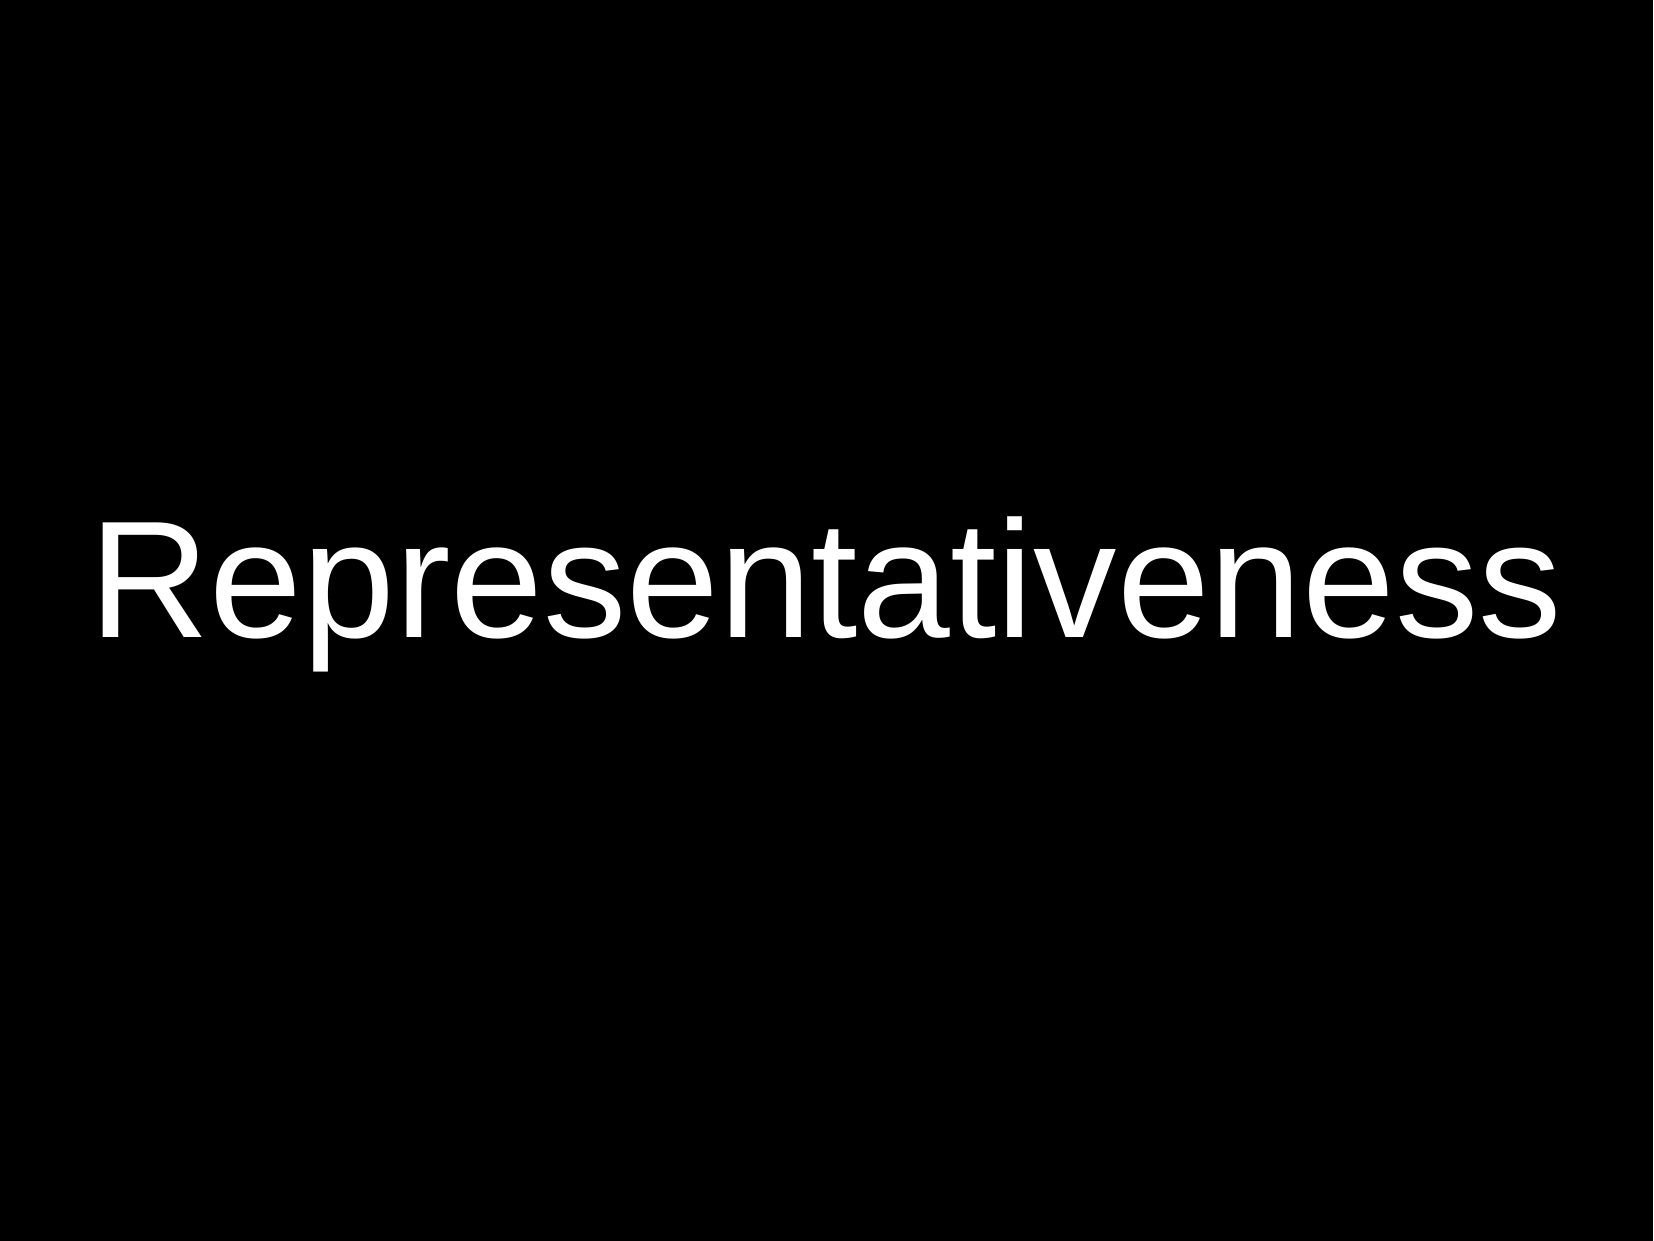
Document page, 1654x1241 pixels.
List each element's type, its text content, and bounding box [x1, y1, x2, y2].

subtitle Representativeness [82, 56, 1571, 1102]
